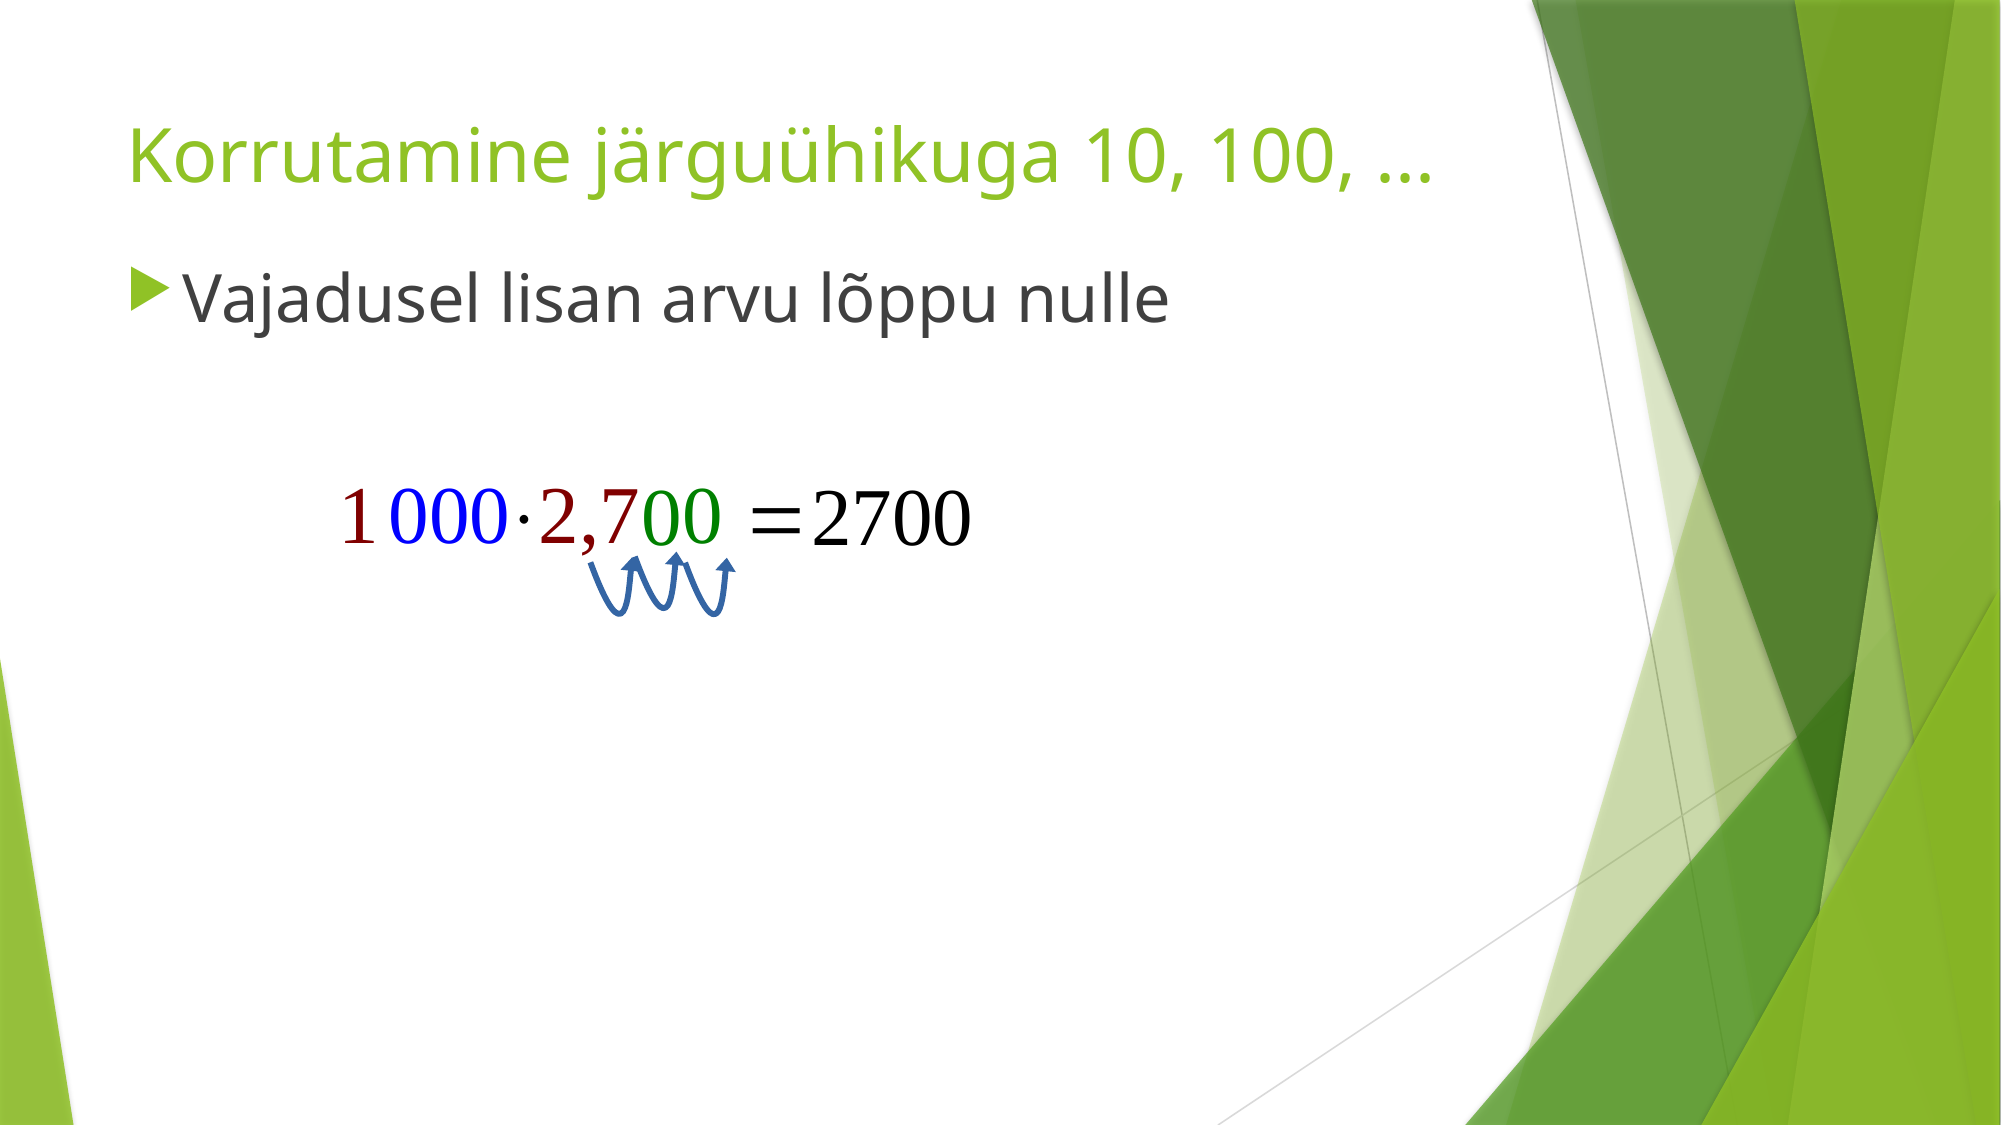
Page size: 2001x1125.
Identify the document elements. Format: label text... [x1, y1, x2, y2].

list Vajadusel lisan arvu lõppu nulle [111, 248, 1522, 885]
chart [330, 470, 983, 564]
title Korrutamine järguühikuga 10, 100, ... [111, 99, 1522, 248]
